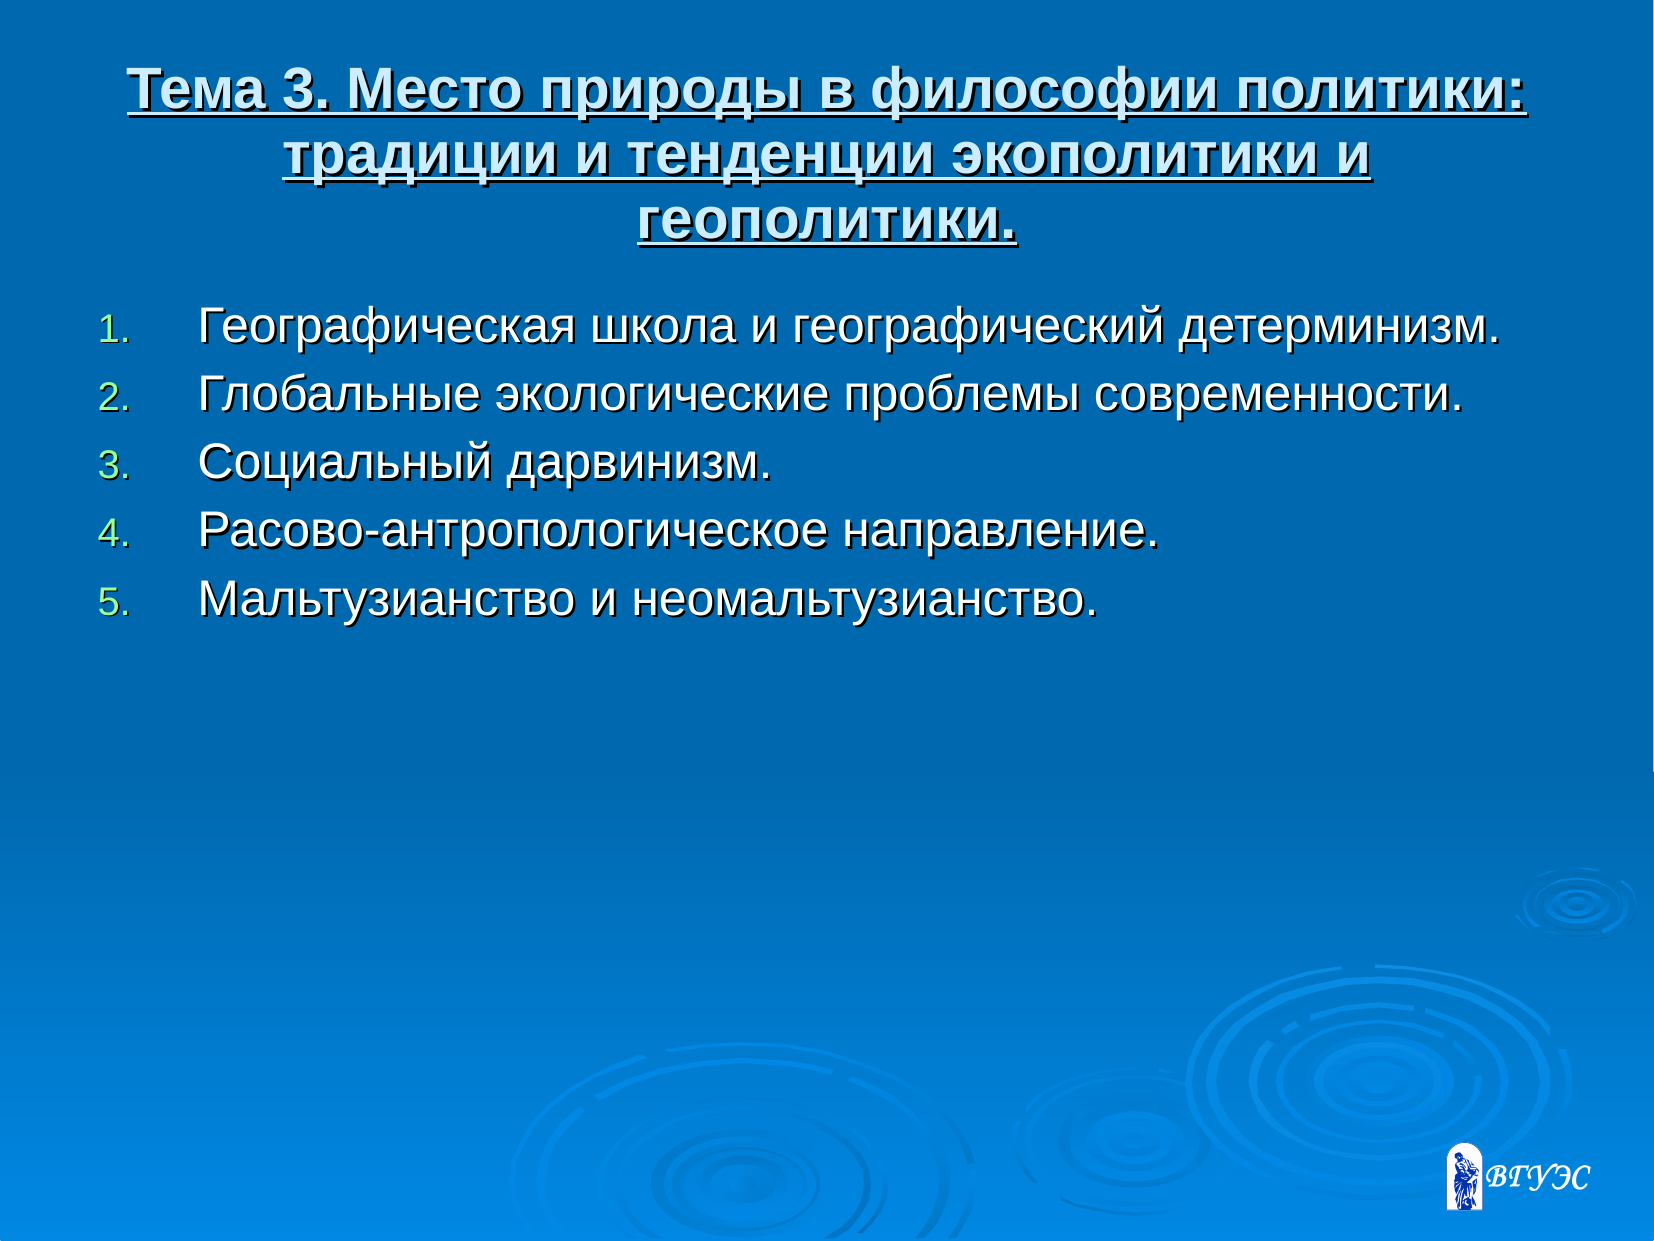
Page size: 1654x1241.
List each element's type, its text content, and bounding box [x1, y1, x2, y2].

list Географическая школа и географический детерминизм. Глобальные экологические проблемы современности. Социальный дарвинизм. Расово-антропологическое направление. Мальтузианство и неомальтузианство. [82, 289, 1571, 1108]
title Тема 3. Место природы в философии политики: традиции и тенденции экополитики и геополитики. [82, 29, 1571, 278]
picture [1446, 1142, 1592, 1211]
